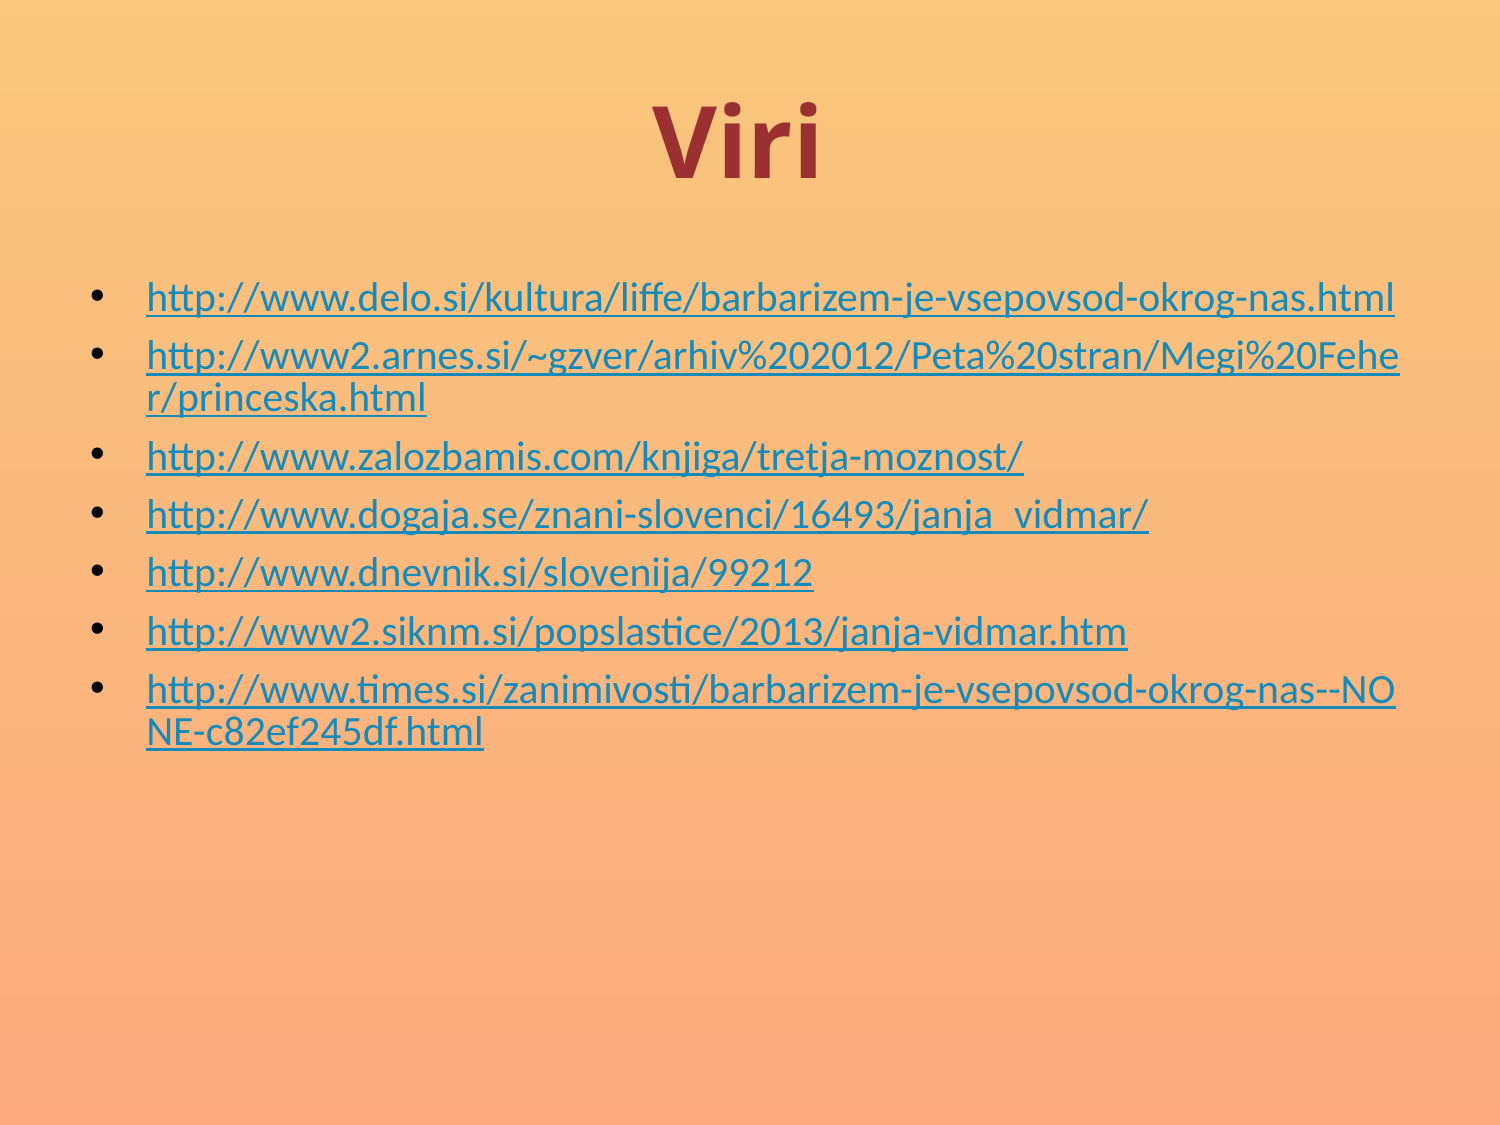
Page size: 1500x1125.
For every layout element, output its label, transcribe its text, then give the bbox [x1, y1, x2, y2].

list http://www.delo.si/kultura/liffe/barbarizem-je-vsepovsod-okrog-nas.html http://www2.arnes.si/~gzver/arhiv%202012/Peta%20stran/Megi%20Feher/princeska.html http://www.zalozbamis.com/knjiga/tretja-moznost/ http://www.dogaja.se/znani-slovenci/16493/janja_vidmar/ http://www.dnevnik.si/slovenija/99212 http://www2.siknm.si/popslastice/2013/janja-vidmar.htm http://www.times.si/zanimivosti/barbarizem-je-vsepovsod-okrog-nas--NONE-c82ef245df.html [75, 262, 1425, 1005]
title Viri [75, 45, 1425, 233]
